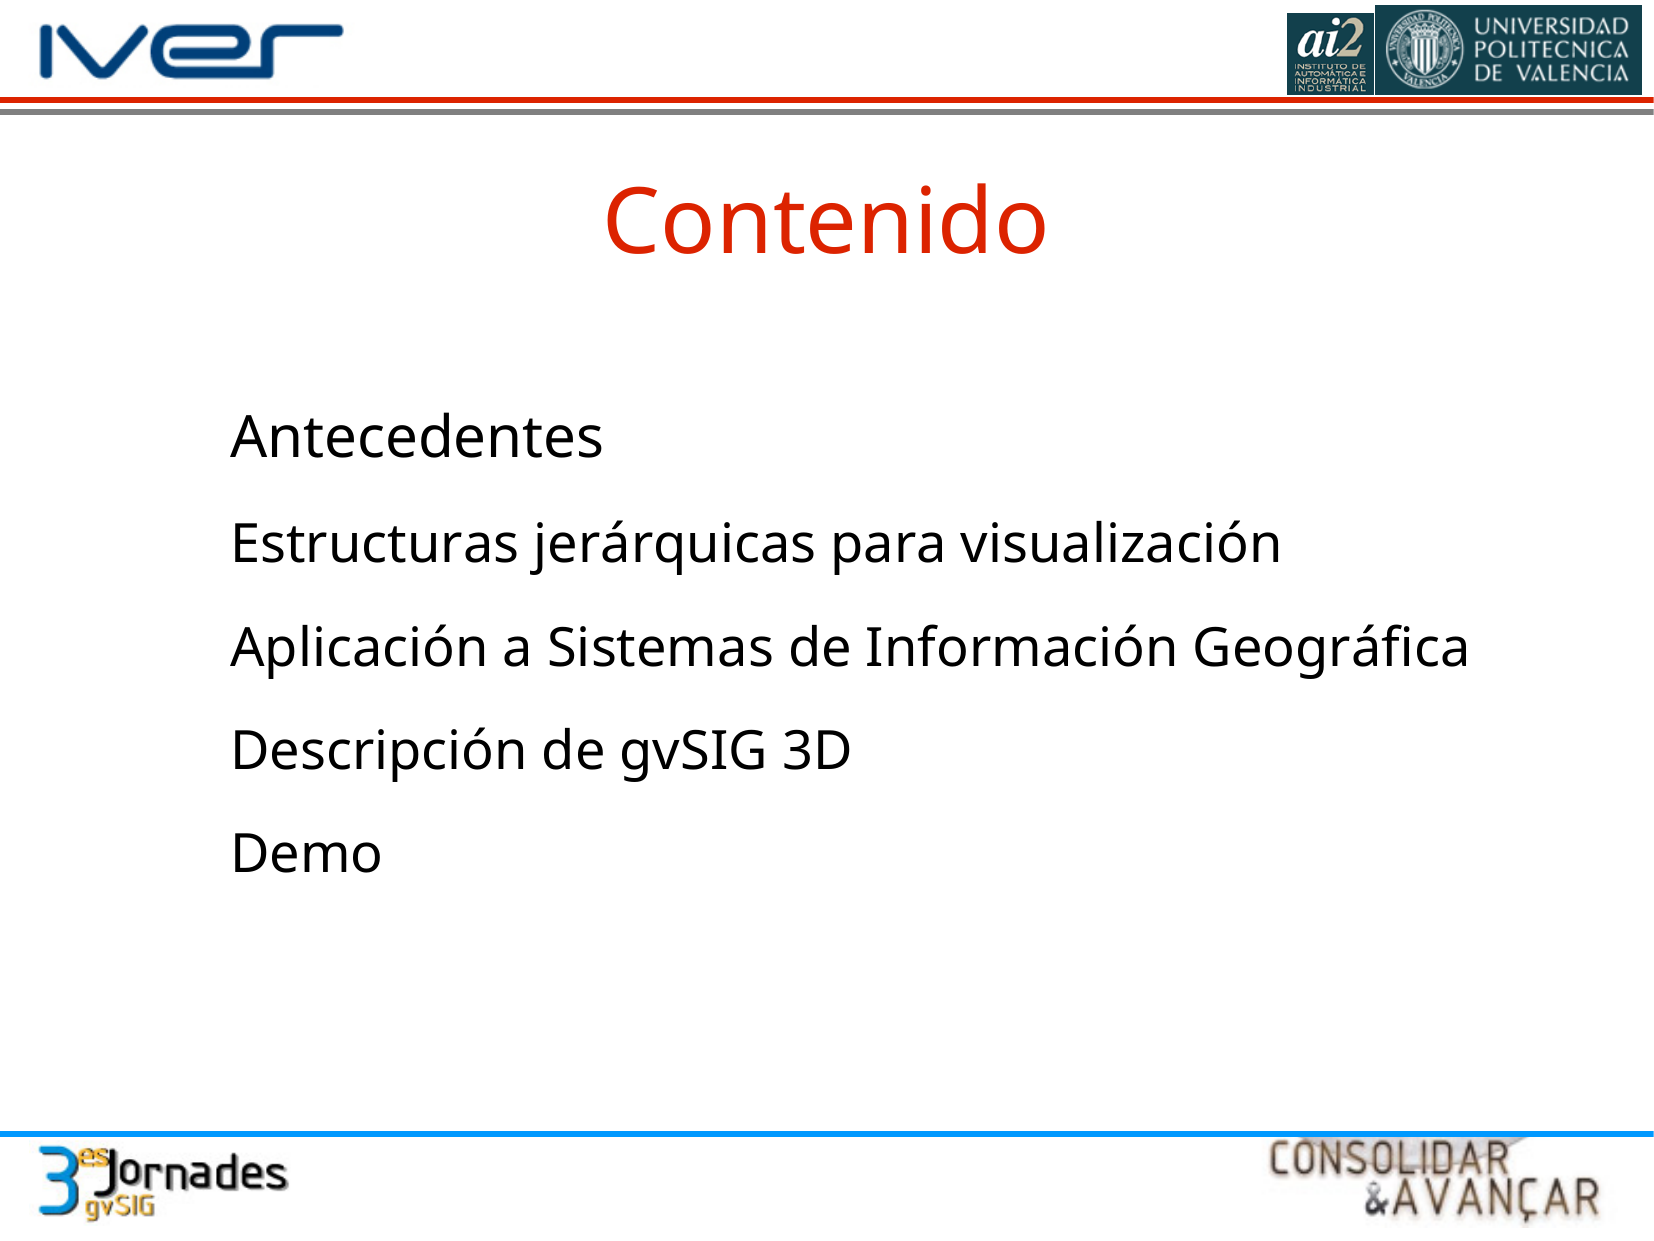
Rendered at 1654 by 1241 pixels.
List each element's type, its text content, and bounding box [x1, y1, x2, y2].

picture [1375, 5, 1642, 95]
picture [29, 1139, 296, 1226]
picture [27, 15, 355, 89]
picture [1246, 1137, 1618, 1228]
picture [1287, 13, 1374, 95]
list Antecedentes Estructuras jerárquicas para visualización Aplicación a Sistemas de Información Geográfica Descripción de gvSIG 3D Demo [212, 395, 1542, 963]
title Contenido [82, 159, 1571, 278]
